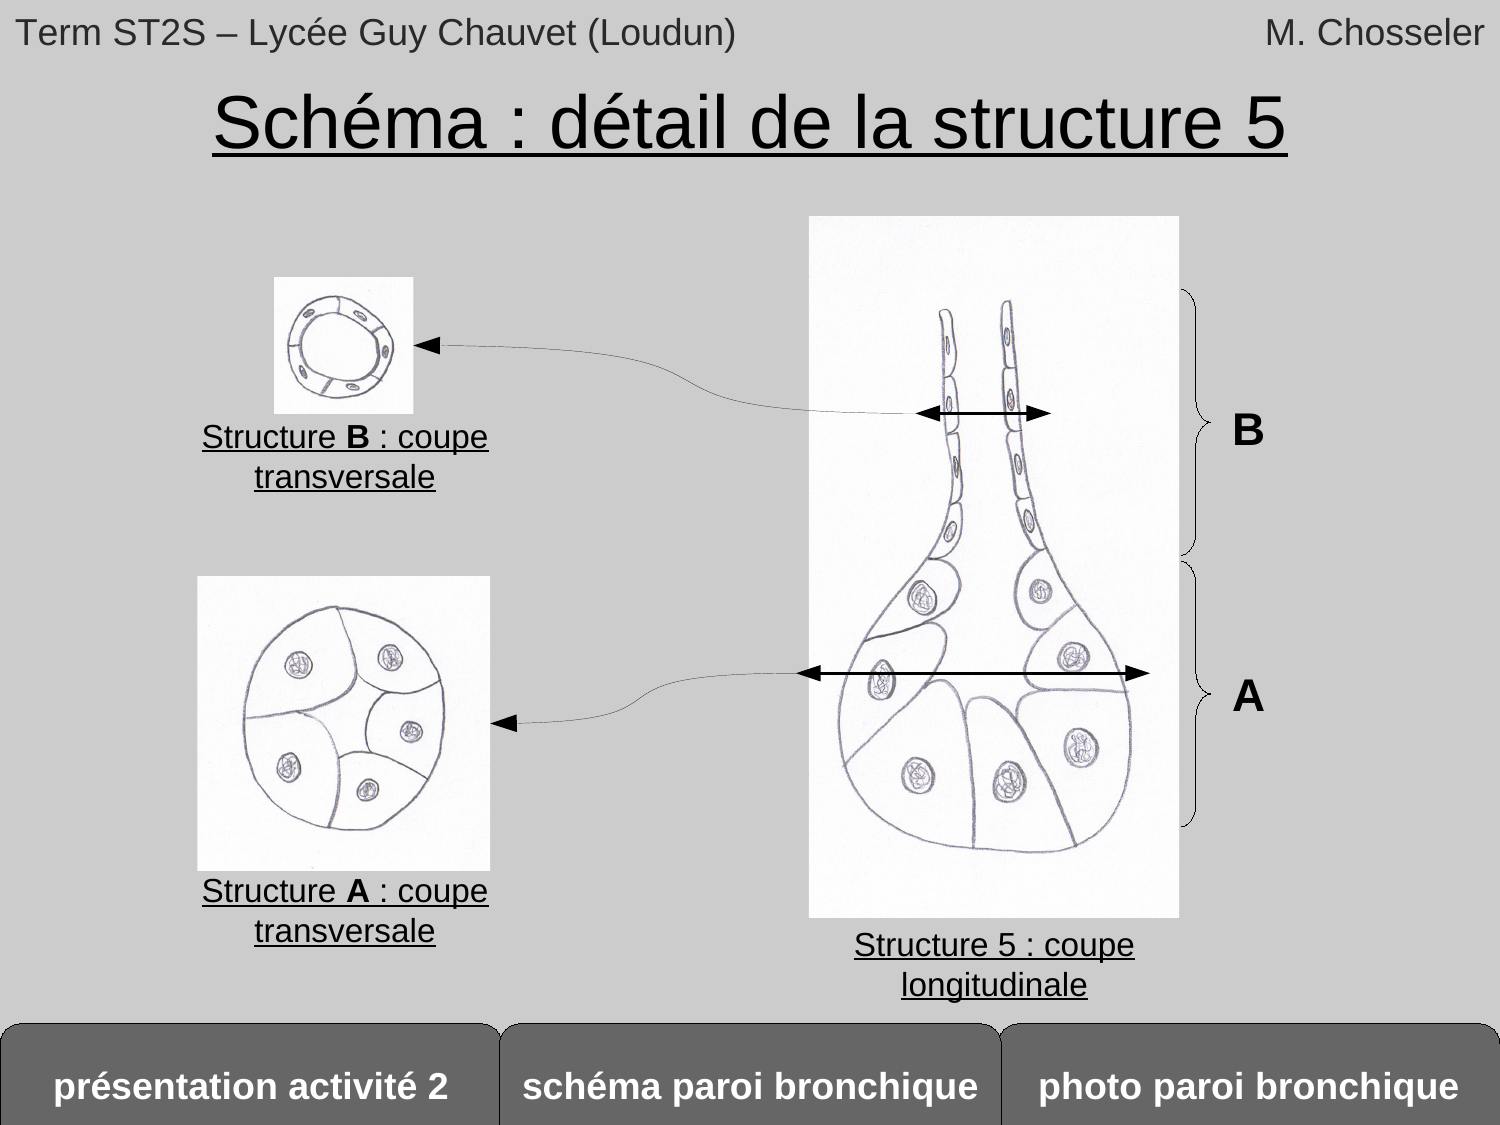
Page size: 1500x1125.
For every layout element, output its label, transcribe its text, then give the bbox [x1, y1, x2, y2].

picture [274, 277, 414, 407]
text_box Structure 5 : coupe longitudinale [808, 915, 1182, 1011]
picture [197, 576, 491, 862]
title Schéma : détail de la structure 5 [0, 24, 1500, 213]
text_box A [1195, 657, 1303, 728]
text_box Structure A : coupe transversale [158, 862, 532, 957]
text_box B [1195, 392, 1303, 462]
text_box Structure B : coupe transversale [158, 407, 532, 503]
picture [808, 216, 1180, 915]
